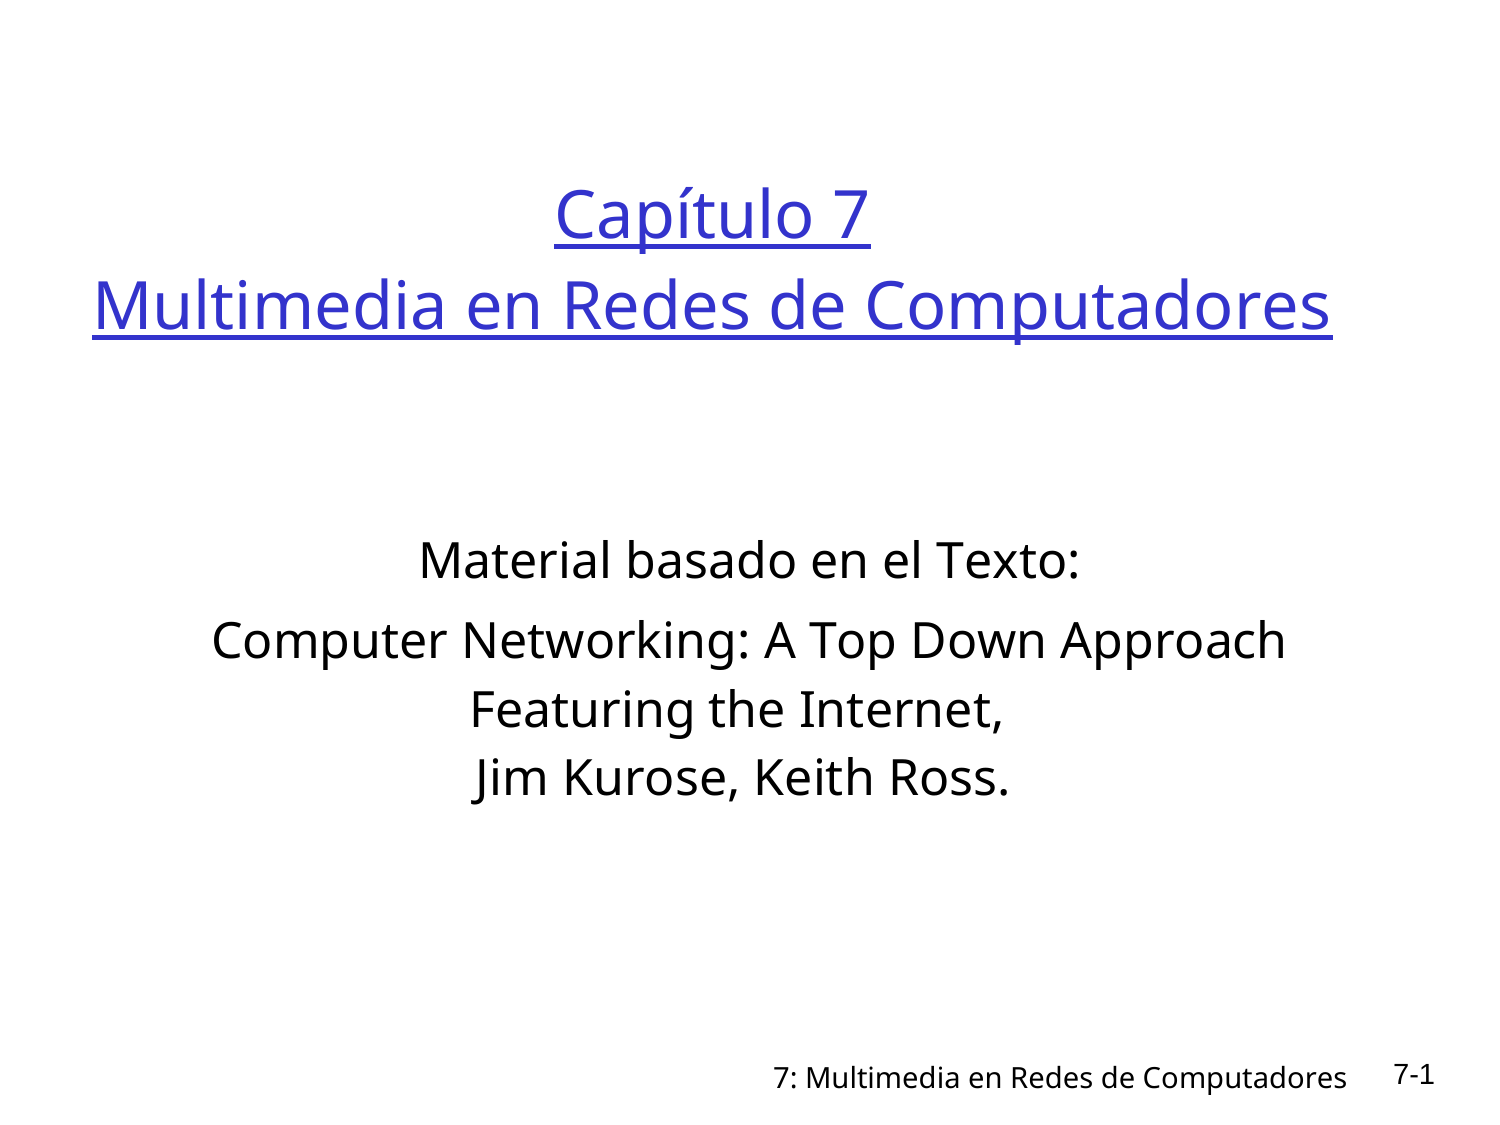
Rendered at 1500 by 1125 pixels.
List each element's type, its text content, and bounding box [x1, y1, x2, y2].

subtitle Material basado en el Texto: Computer Networking: A Top Down Approach Featuring the Internet, Jim Kurose, Keith Ross. [112, 472, 1388, 863]
title Capítulo 7 Multimedia en Redes de Computadores [75, 141, 1351, 376]
